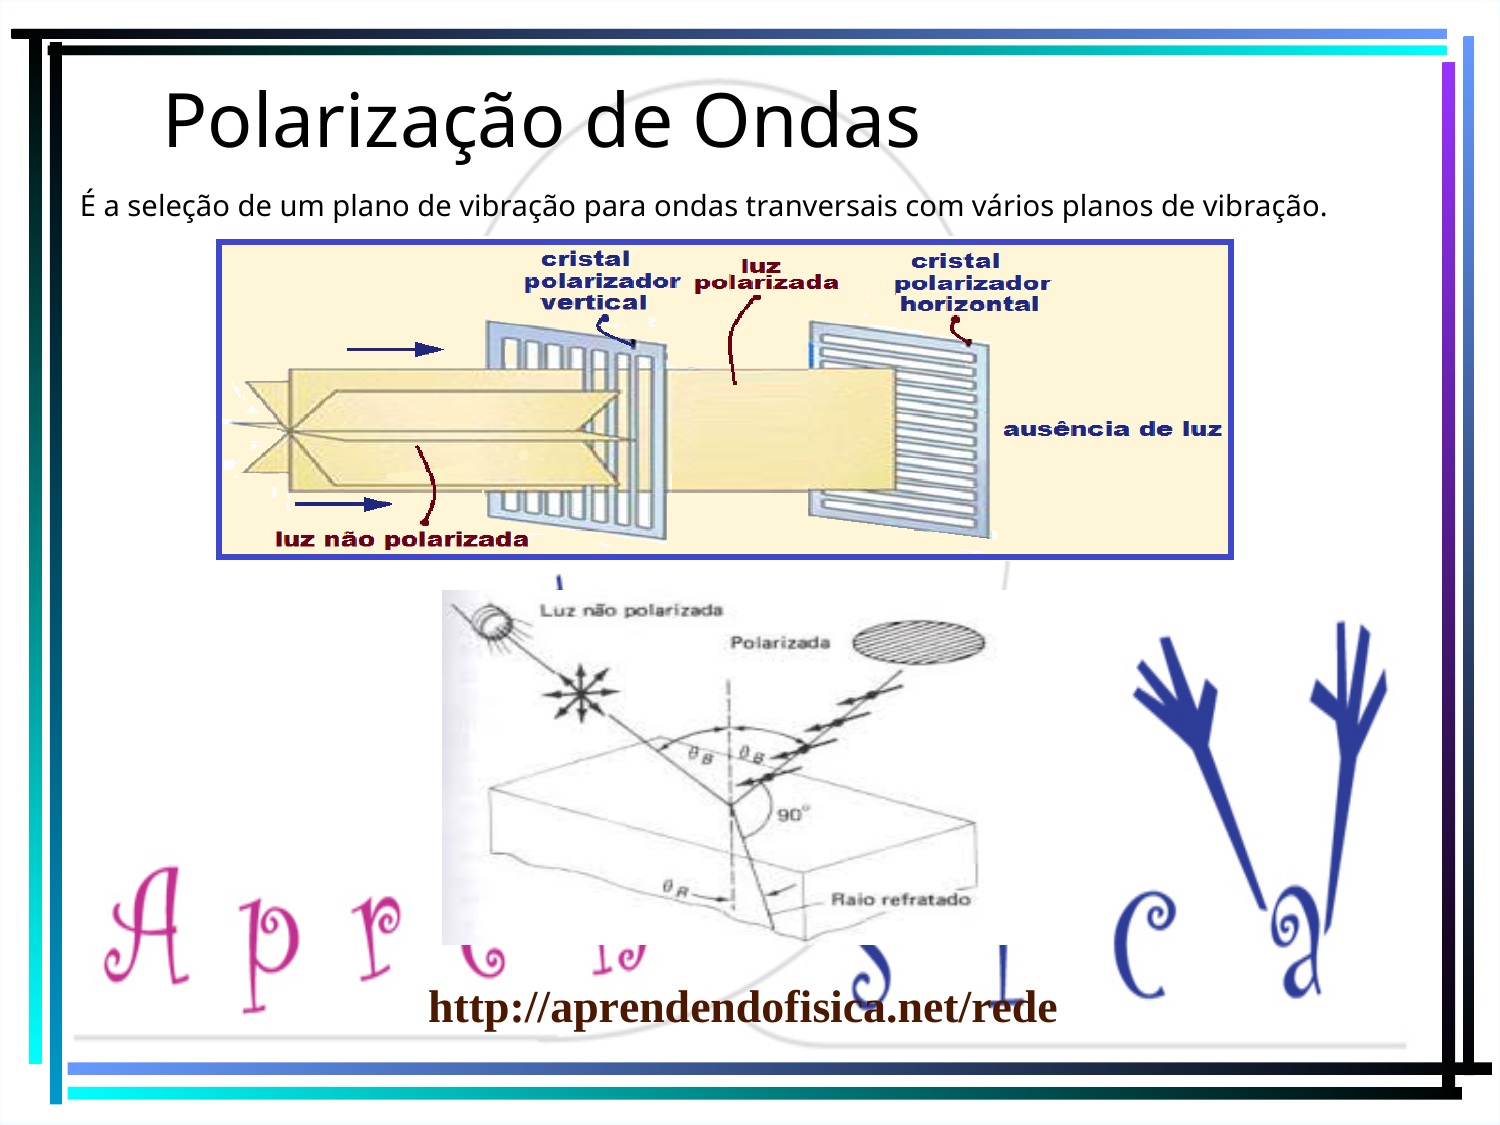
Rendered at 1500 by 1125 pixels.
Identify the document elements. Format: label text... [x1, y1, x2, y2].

picture [0, 0, 1500, 1125]
text_box É a seleção de um plano de vibração para ondas tranversais com vários planos de vibração. [64, 177, 1344, 233]
text_box http://aprendendofisica.net/rede [413, 974, 1073, 1041]
title Polarização de Ondas [147, 59, 1296, 162]
